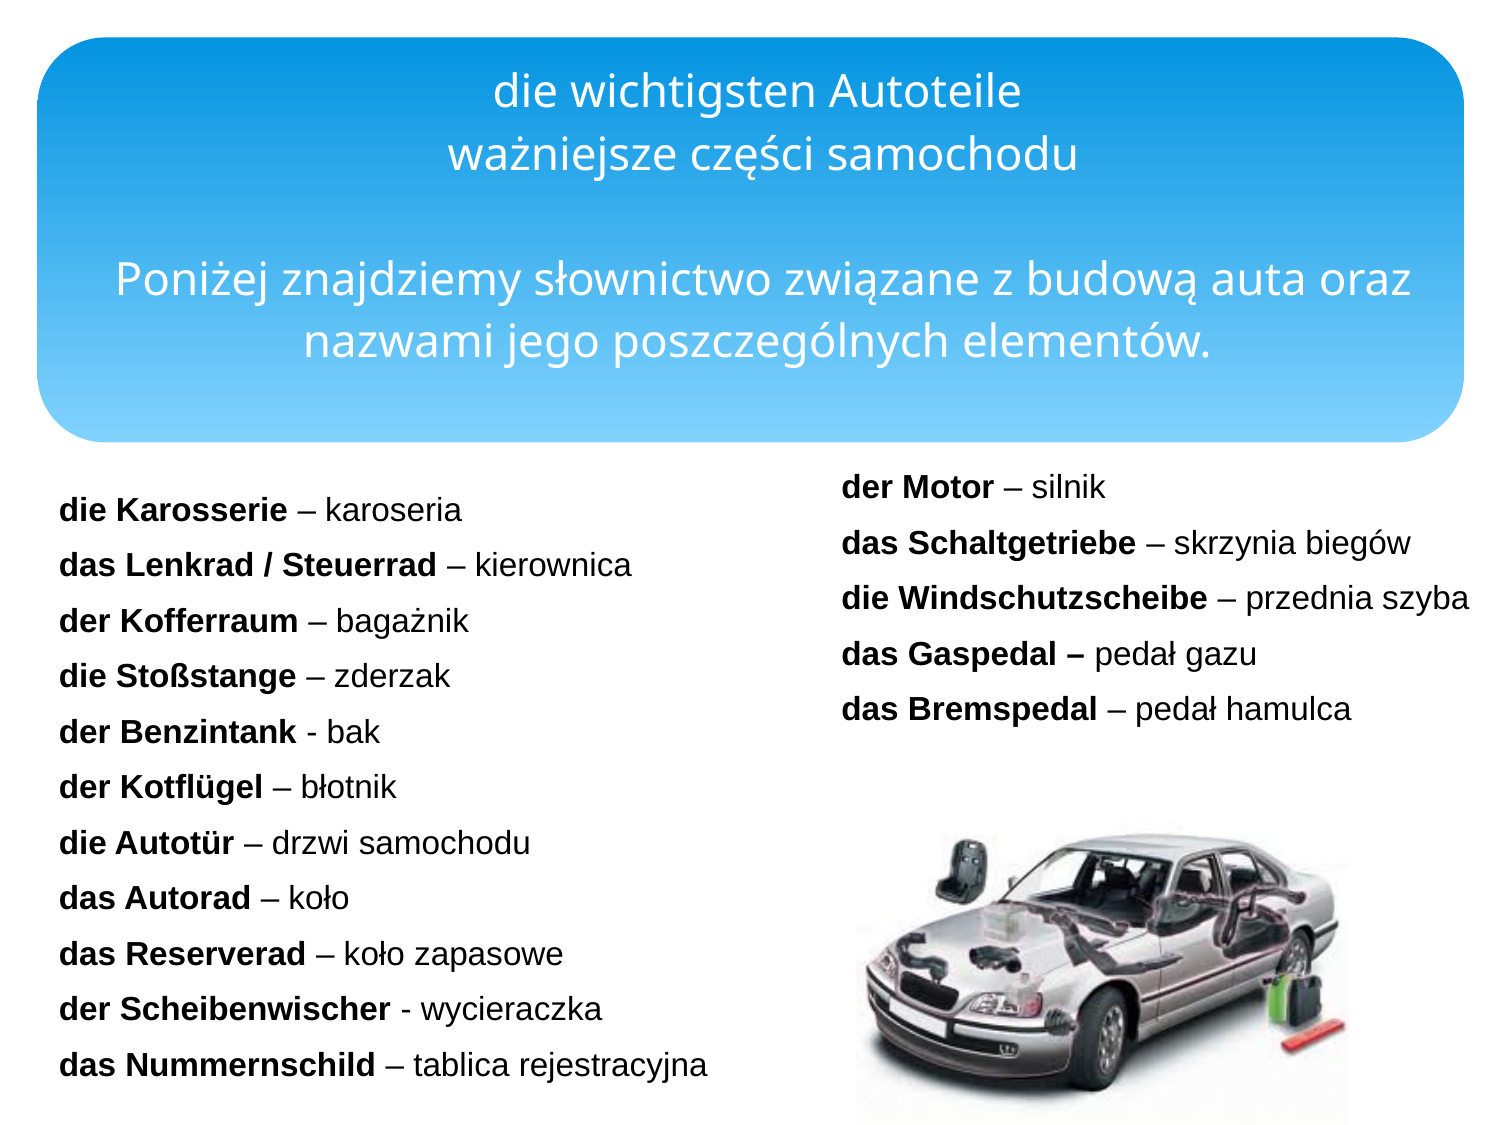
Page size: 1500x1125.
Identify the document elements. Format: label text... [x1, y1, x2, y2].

subtitle die Karosserie – karoseria das Lenkrad / Steuerrad – kierownica der Kofferraum – bagażnik die Stoßstange – zderzak der Benzintank - bak der Kotflügel – błotnik die Autotür – drzwi samochodu das Autorad – koło das Reserverad – koło zapasowe der Scheibenwischer - wycieraczka das Nummernschild – tablica rejestracyjna [59, 452, 739, 1125]
text_box der Motor – silnik das Schaltgetriebe – skrzynia biegów die Windschutzscheibe – przednia szyba das Gaspedal – pedał gazu das Bremspedal – pedał hamulca [826, 442, 1485, 726]
title die wichtigsten Autoteile ważniejsze części samochodu Poniżej znajdziemy słownictwo związane z budową auta oraz nazwami jego poszczególnych elementów. [88, 75, 1439, 355]
picture [856, 808, 1349, 1125]
